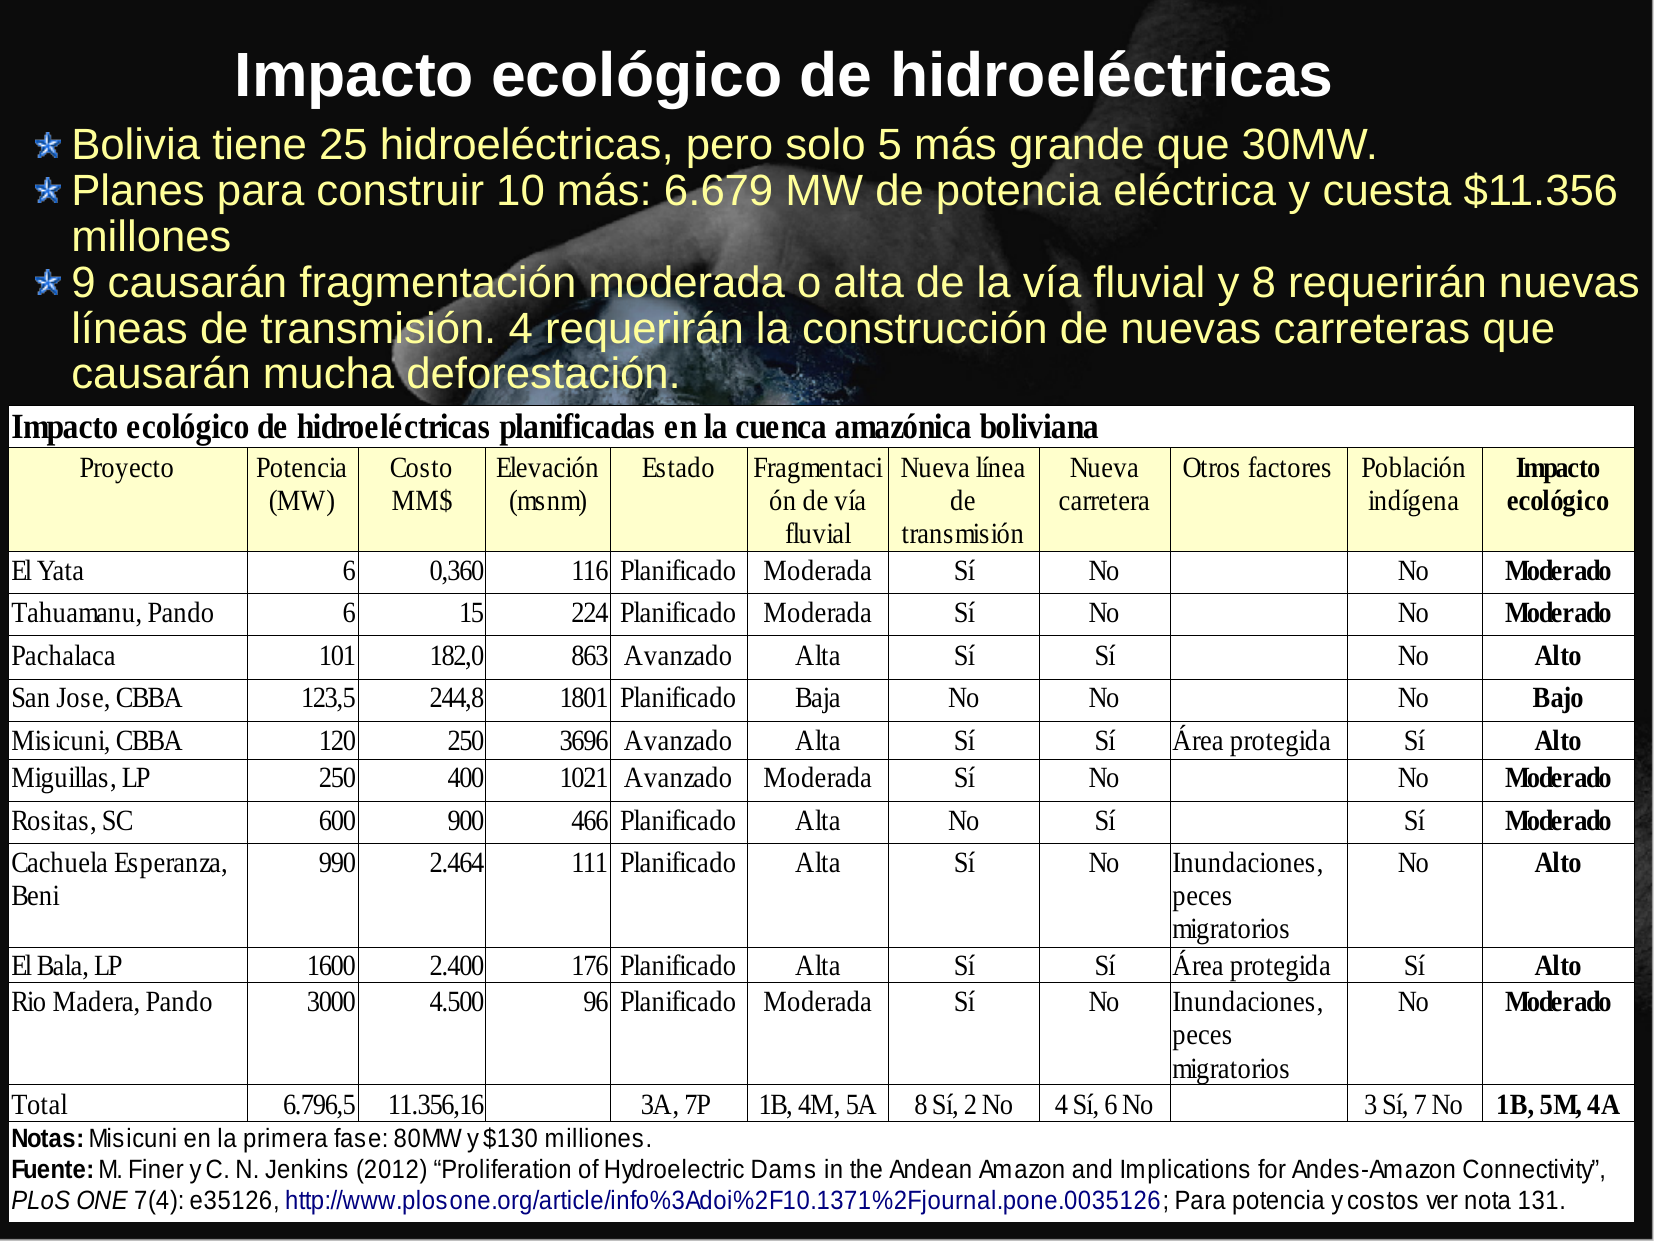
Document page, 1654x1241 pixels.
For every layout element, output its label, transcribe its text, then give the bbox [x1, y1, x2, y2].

text_box Bolivia tiene 25 hidroeléctricas, pero solo 5 más grande que 30MW. Planes para construir 10 más: 6.679 MW de potencia eléctrica y cuesta $11.356 millones 9 causarán fragmentación moderada o alta de la vía fluvial y 8 requerirán nuevas líneas de transmisión. 4 requerirán la construcción de nuevas carreteras que causarán mucha deforestación. [21, 115, 1654, 794]
picture [0, 0, 1654, 1241]
title Impacto ecológico de hidroeléctricas [234, 15, 1654, 115]
